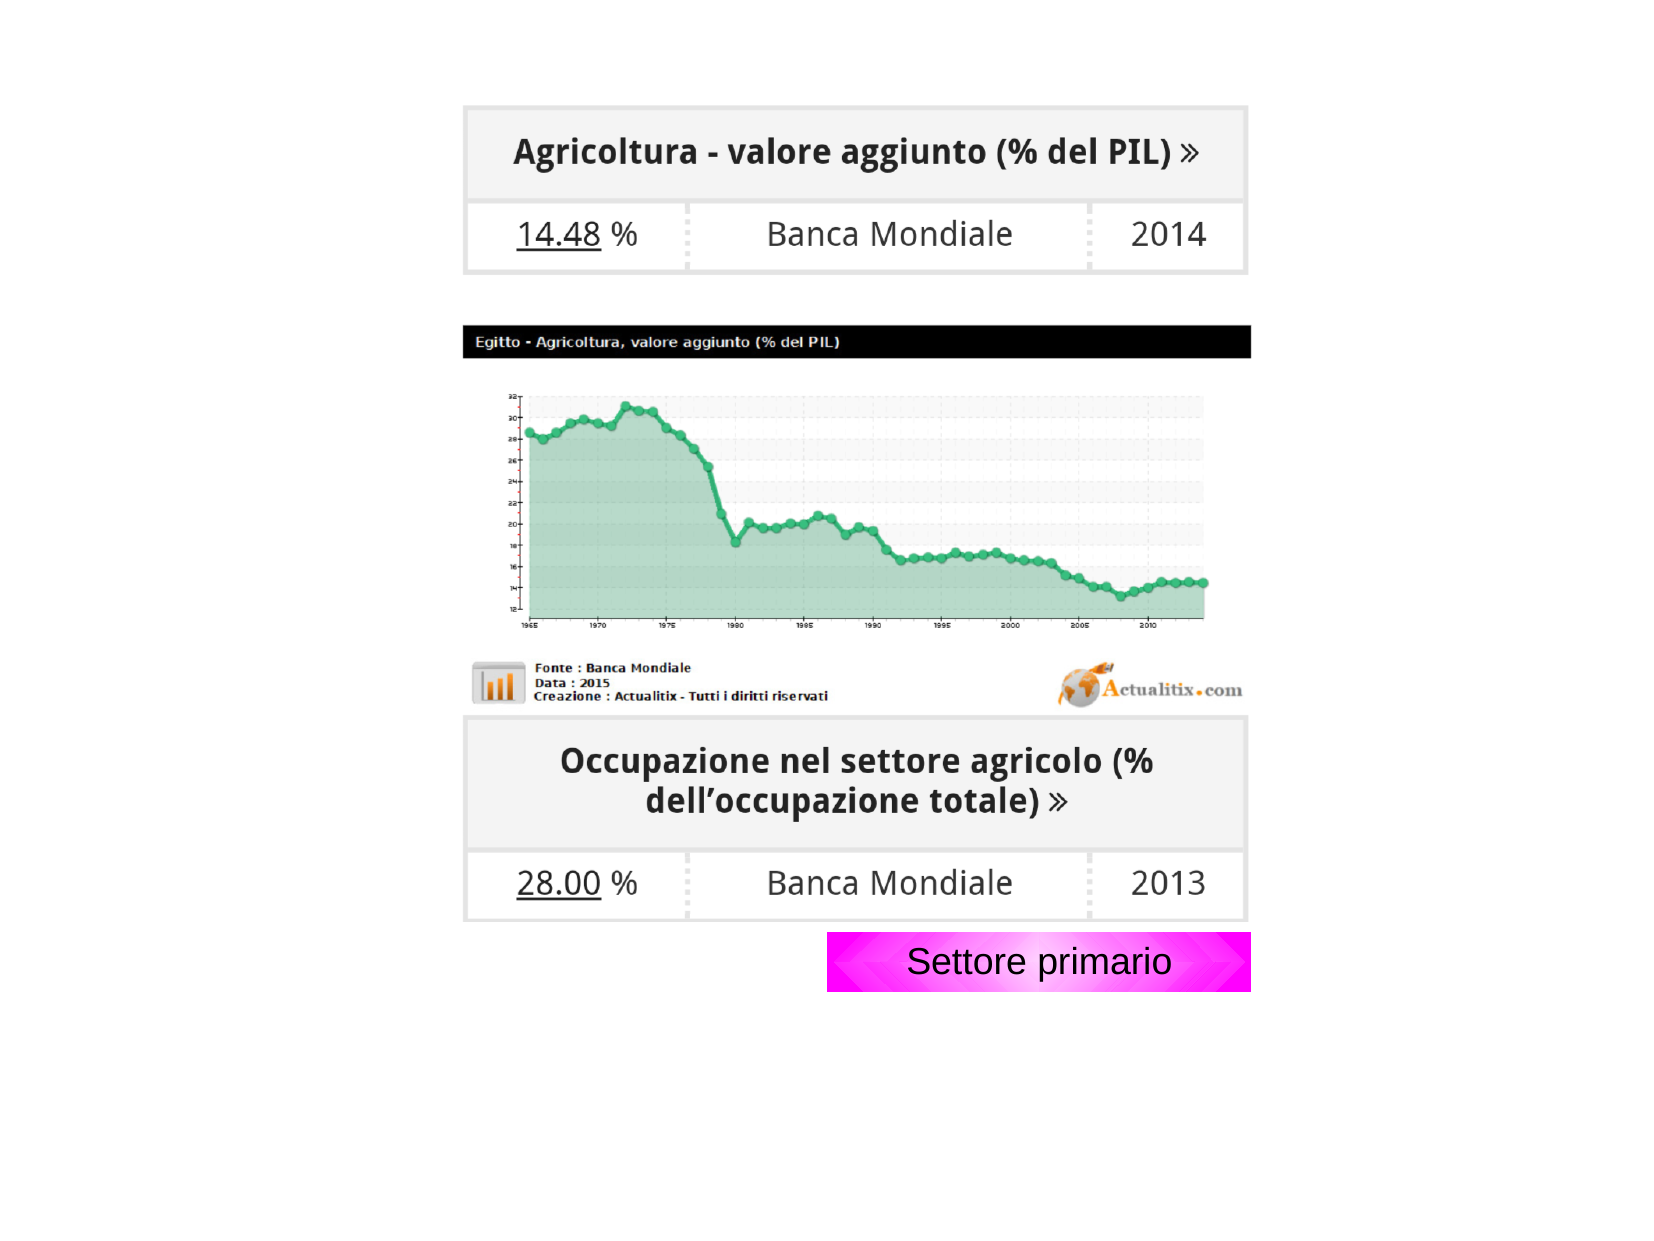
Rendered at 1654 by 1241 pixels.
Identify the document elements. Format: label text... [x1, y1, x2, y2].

picture [449, 102, 1252, 922]
text_box Settore primario [826, 931, 1252, 993]
